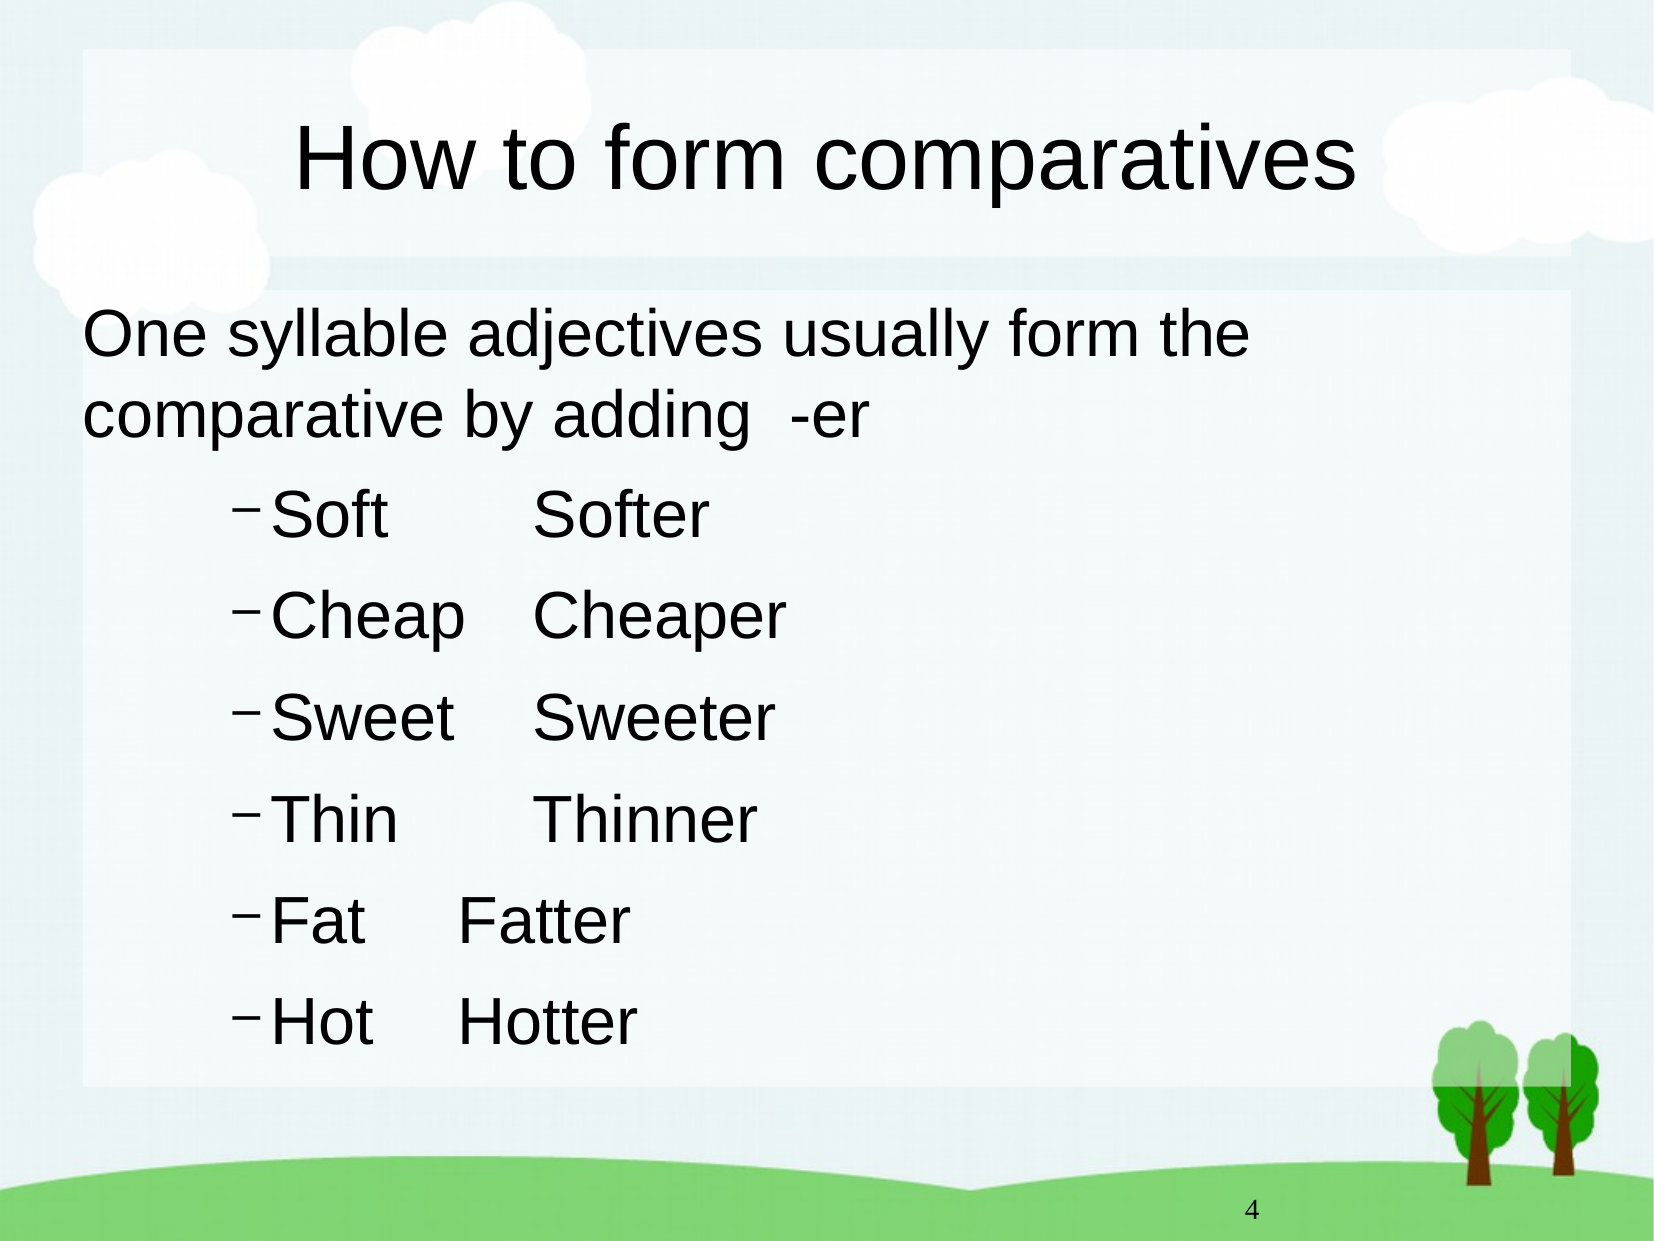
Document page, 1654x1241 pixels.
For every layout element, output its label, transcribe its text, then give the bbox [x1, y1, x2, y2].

list One syllable adjectives usually form the comparative by adding -er Soft Softer Cheap Cheaper Sweet Sweeter Thin Thinner Fat Fatter Hot Hotter [82, 290, 1571, 1087]
text_box [1244, 1190, 1630, 1241]
title How to form comparatives [82, 49, 1571, 257]
